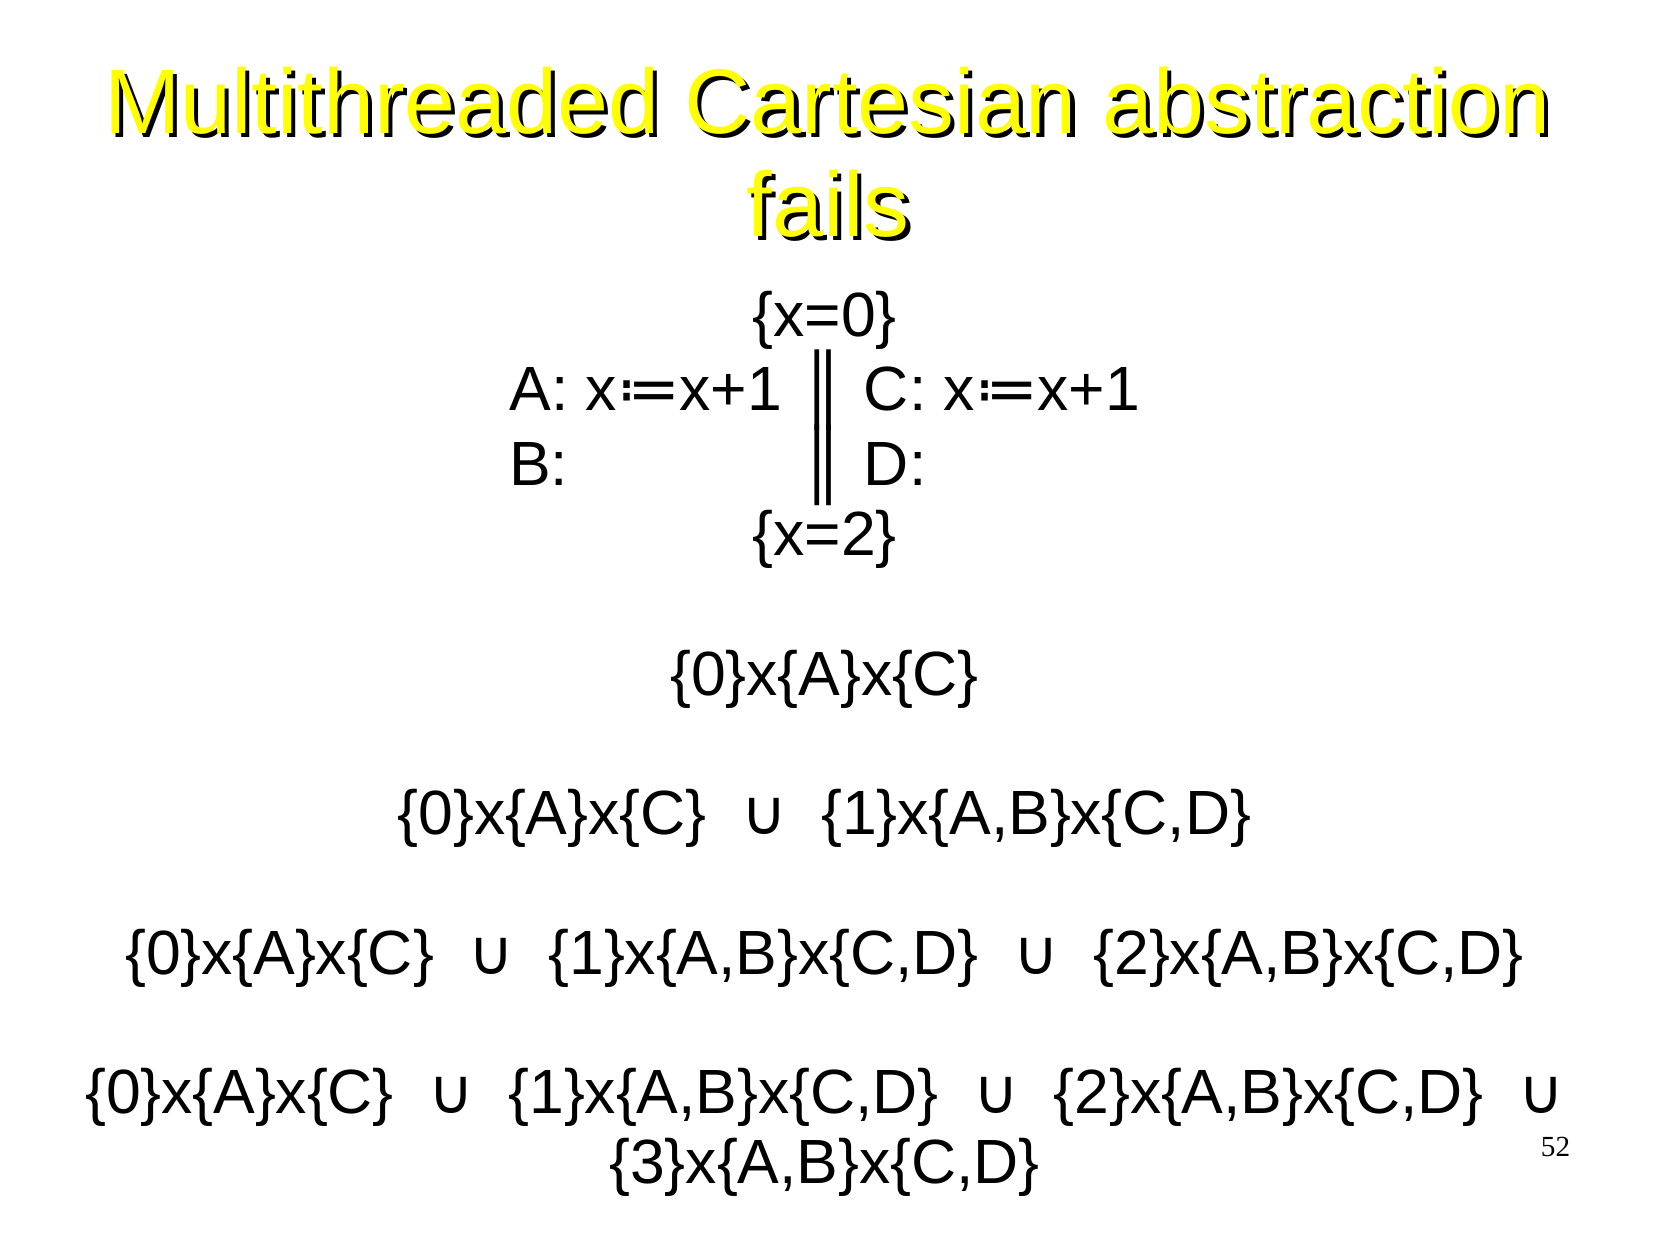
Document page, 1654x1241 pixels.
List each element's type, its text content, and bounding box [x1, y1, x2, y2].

subtitle {x=0} A: x≔x+1 ║ C: x≔x+1 B: ║ D: {x=2} {0}x{A}x{C} {0}x{A}x{C} ∪ {1}x{A,B}x{C,D} {0}x{A}x{C} ∪ {1}x{A,B}x{C,D} ∪ {2}x{A,B}x{C,D} {0}x{A}x{C} ∪ {1}x{A,B}x{C,D} ∪ {2}x{A,B}x{C,D} ∪ {3}x{A,B}x{C,D} [0, 262, 1650, 1215]
title Multithreaded Cartesian abstraction fails [41, 50, 1616, 256]
